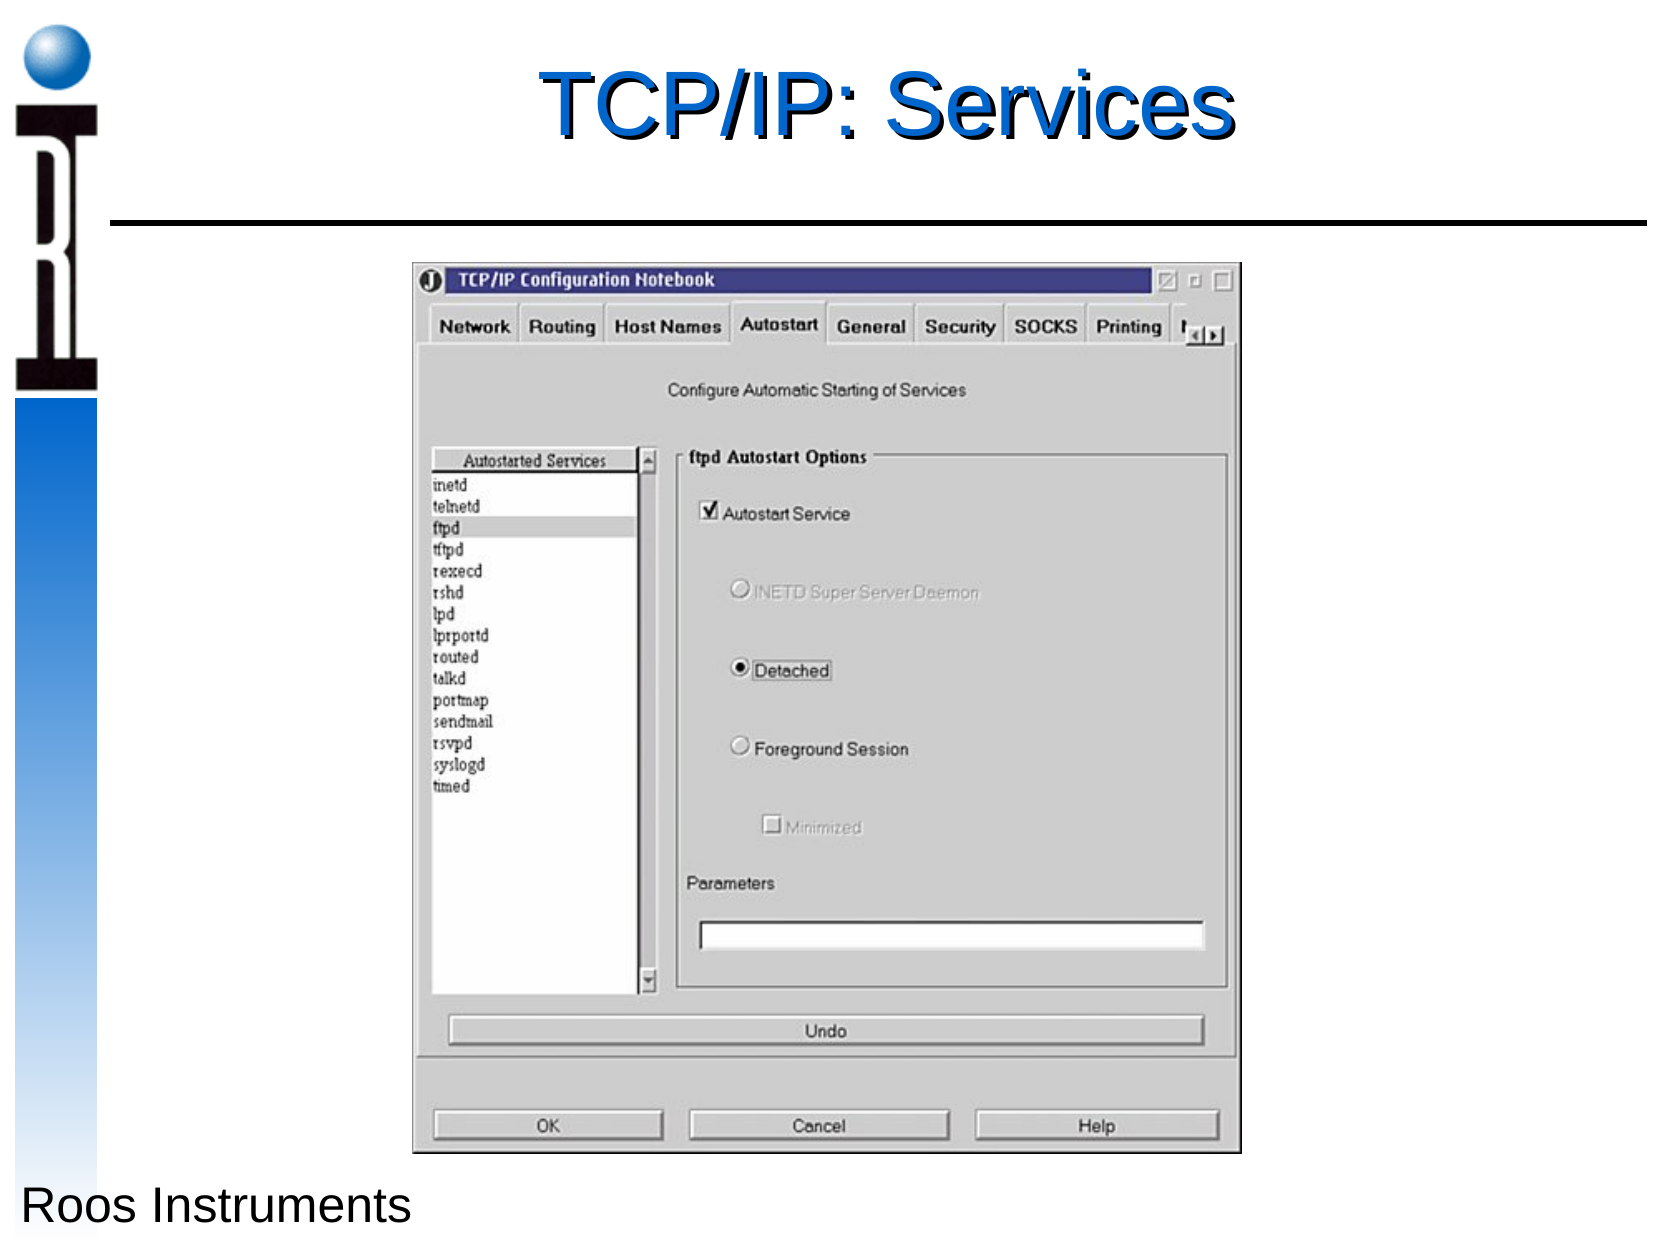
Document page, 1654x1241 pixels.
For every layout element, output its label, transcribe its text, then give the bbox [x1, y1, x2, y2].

picture [412, 262, 1242, 1154]
title TCP/IP: Services [121, 0, 1654, 208]
picture [11, 20, 103, 398]
